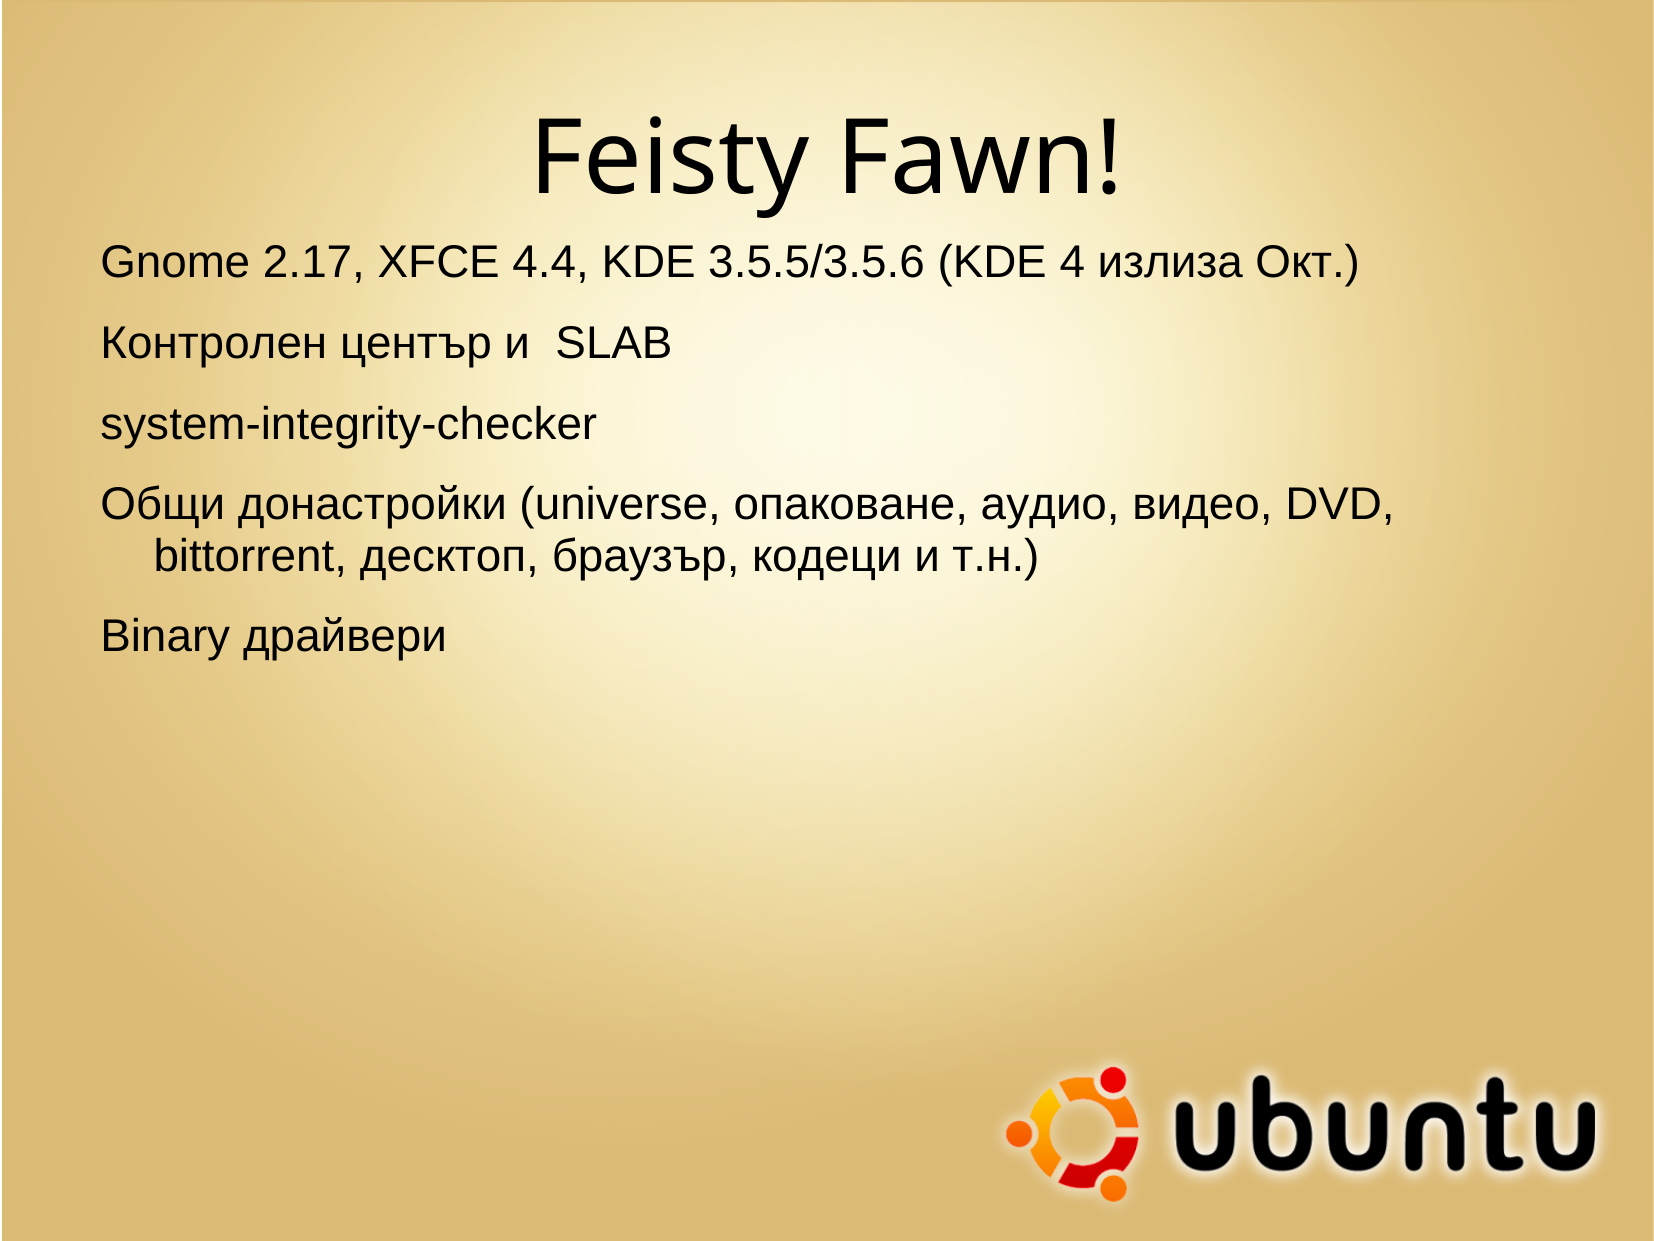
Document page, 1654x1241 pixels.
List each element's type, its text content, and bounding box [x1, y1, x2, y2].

picture [2, 0, 1654, 1241]
list Gnome 2.17, XFCE 4.4, KDE 3.5.5/3.5.6 (KDE 4 излиза Окт.) Контролен център и SLAB system-integrity-checker Общи донастройки (universe, опаковане, аудио, видео, DVD, bittorrent, десктоп, браузър, кодеци и т.н.) Binary драйвери [82, 236, 1571, 1161]
title Feisty Fawn! [82, 49, 1571, 236]
